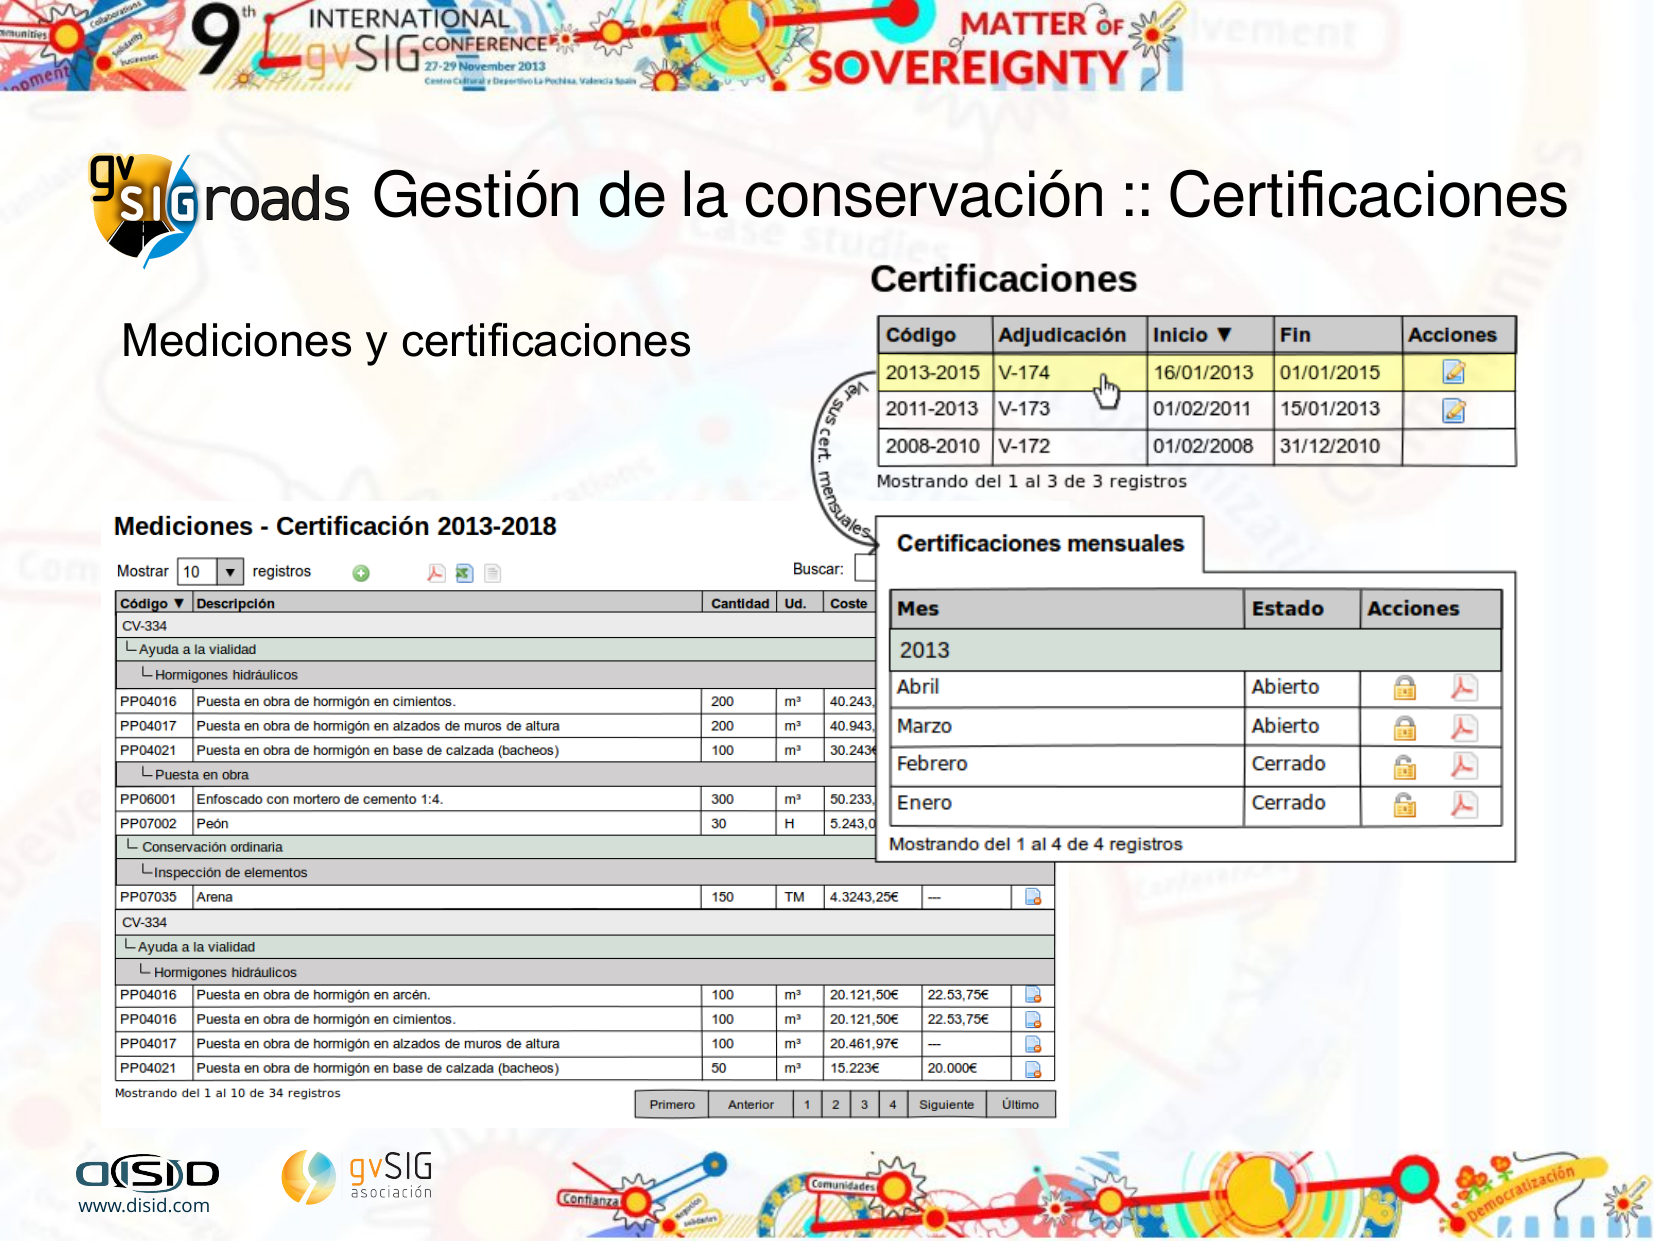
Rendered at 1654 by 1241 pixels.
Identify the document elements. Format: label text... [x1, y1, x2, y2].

list [1069, 290, 1571, 1010]
title Gestión de la conservación :: Certificaciones [82, 90, 1571, 290]
list [82, 290, 797, 1010]
text_box Mediciones y certificaciones [106, 307, 745, 461]
picture [0, 0, 1654, 1241]
